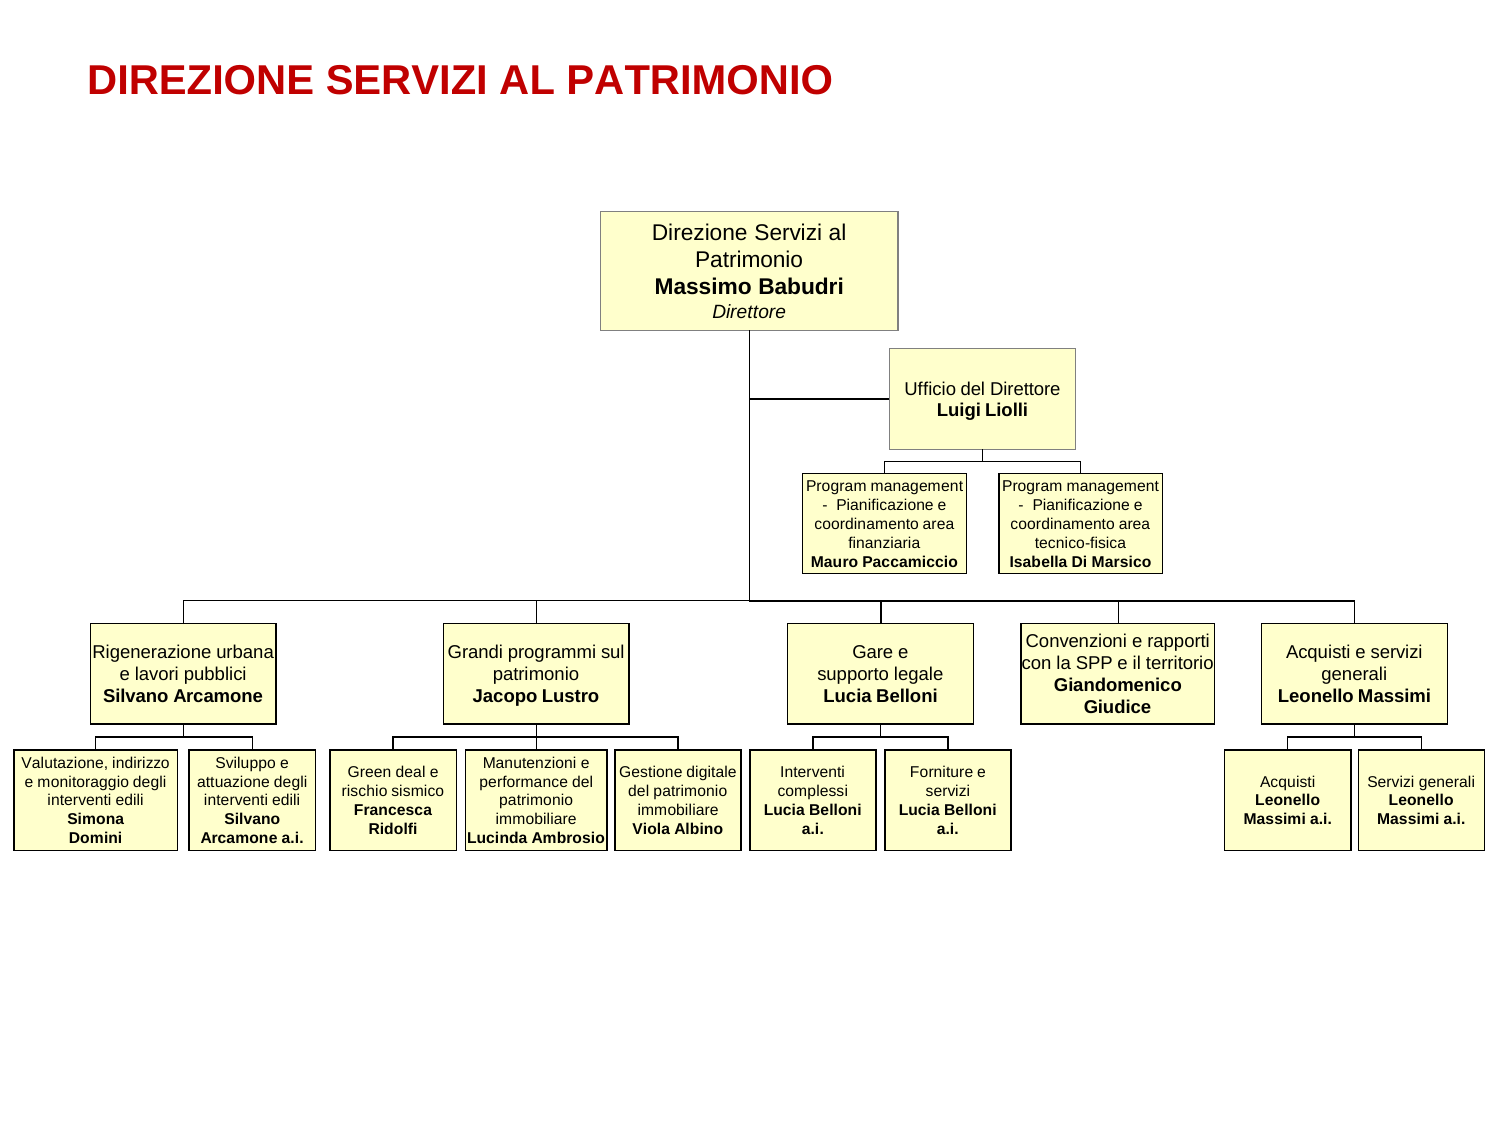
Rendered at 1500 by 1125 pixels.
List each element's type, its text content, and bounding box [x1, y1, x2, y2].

picture [11, 210, 1489, 857]
text_box DIREZIONE SERVIZI AL PATRIMONIO [72, 45, 1462, 128]
